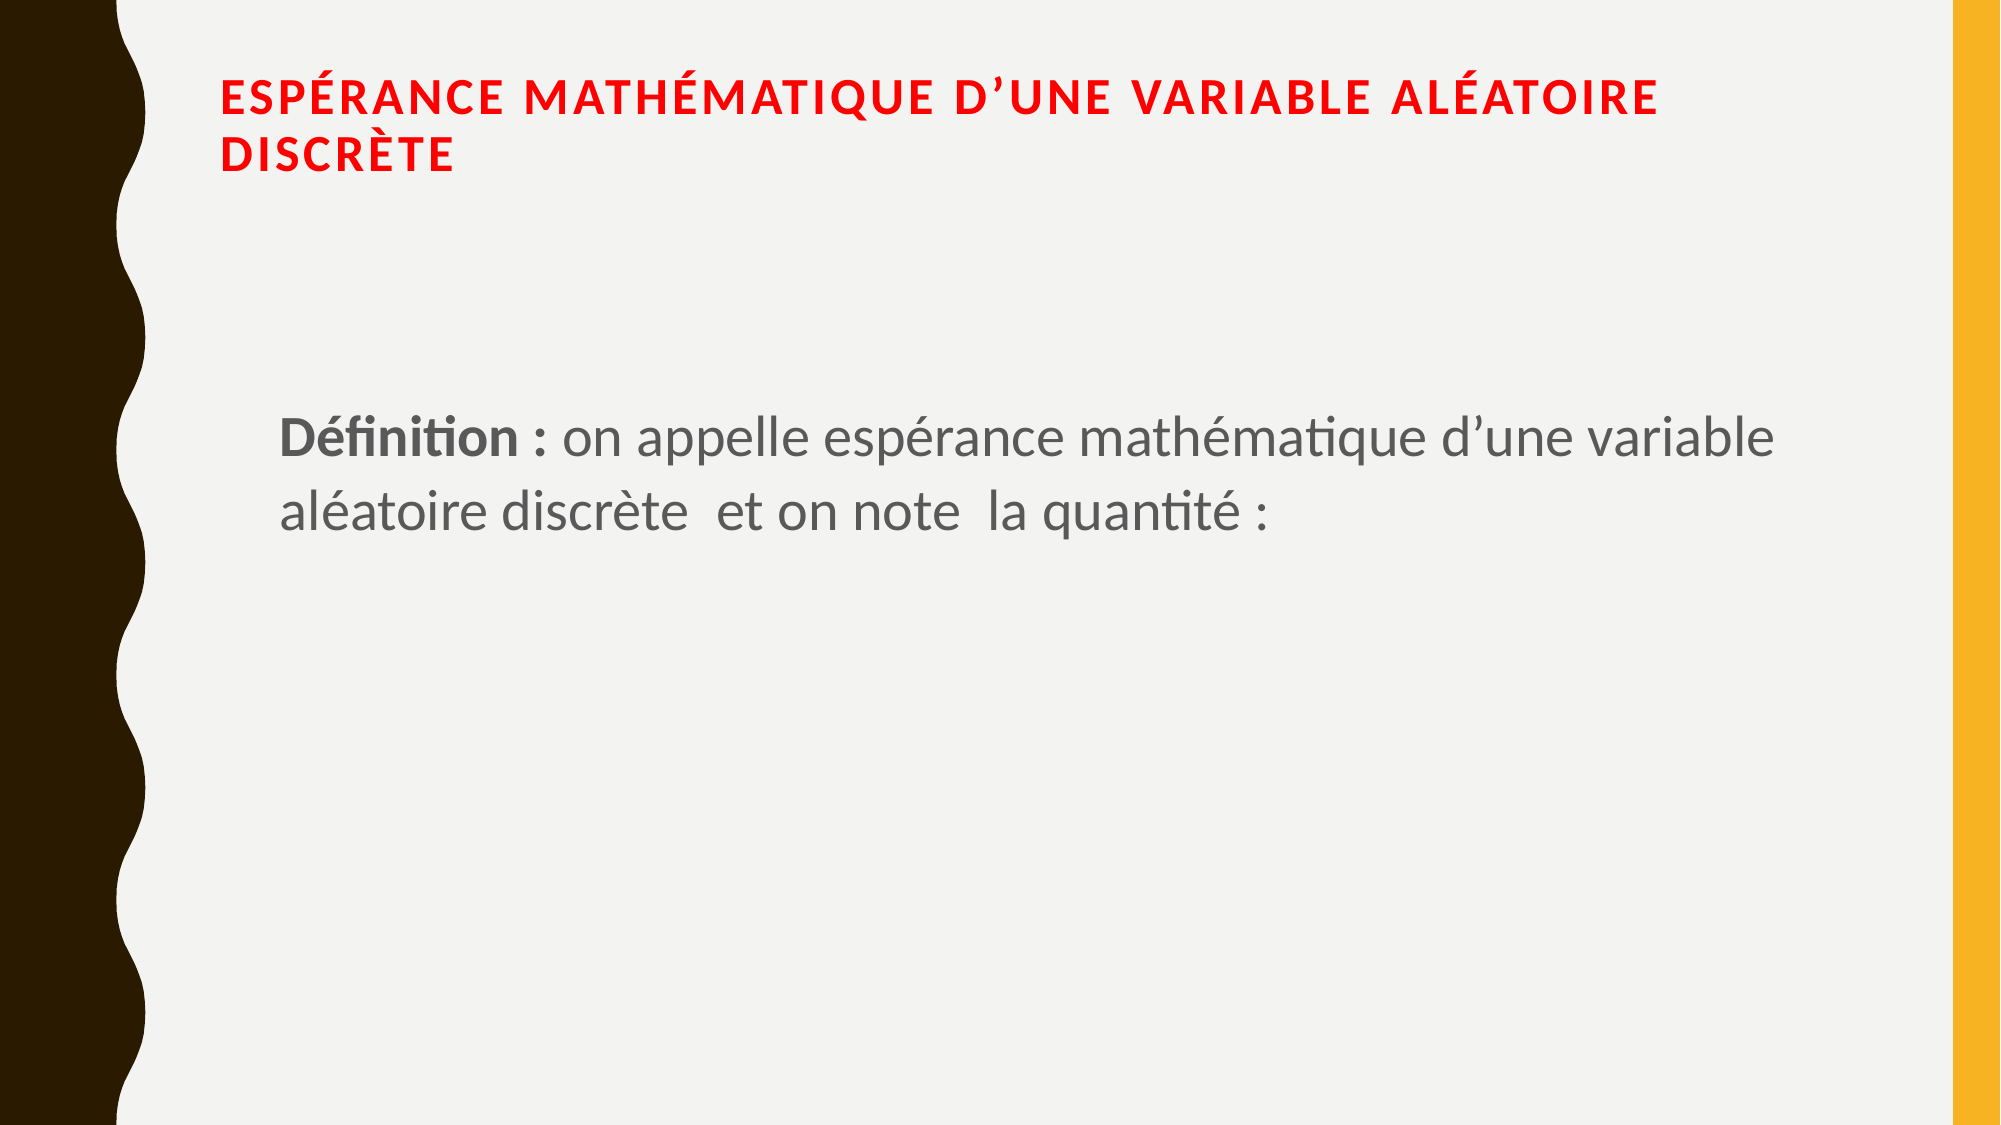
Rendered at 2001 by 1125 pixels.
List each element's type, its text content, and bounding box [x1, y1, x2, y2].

list Définition : on appelle espérance mathématique d’une variable aléatoire discrète et on note la quantité : [264, 387, 1876, 965]
title Espérance mathématique d’une variable aléatoire discrète [205, 62, 1876, 234]
